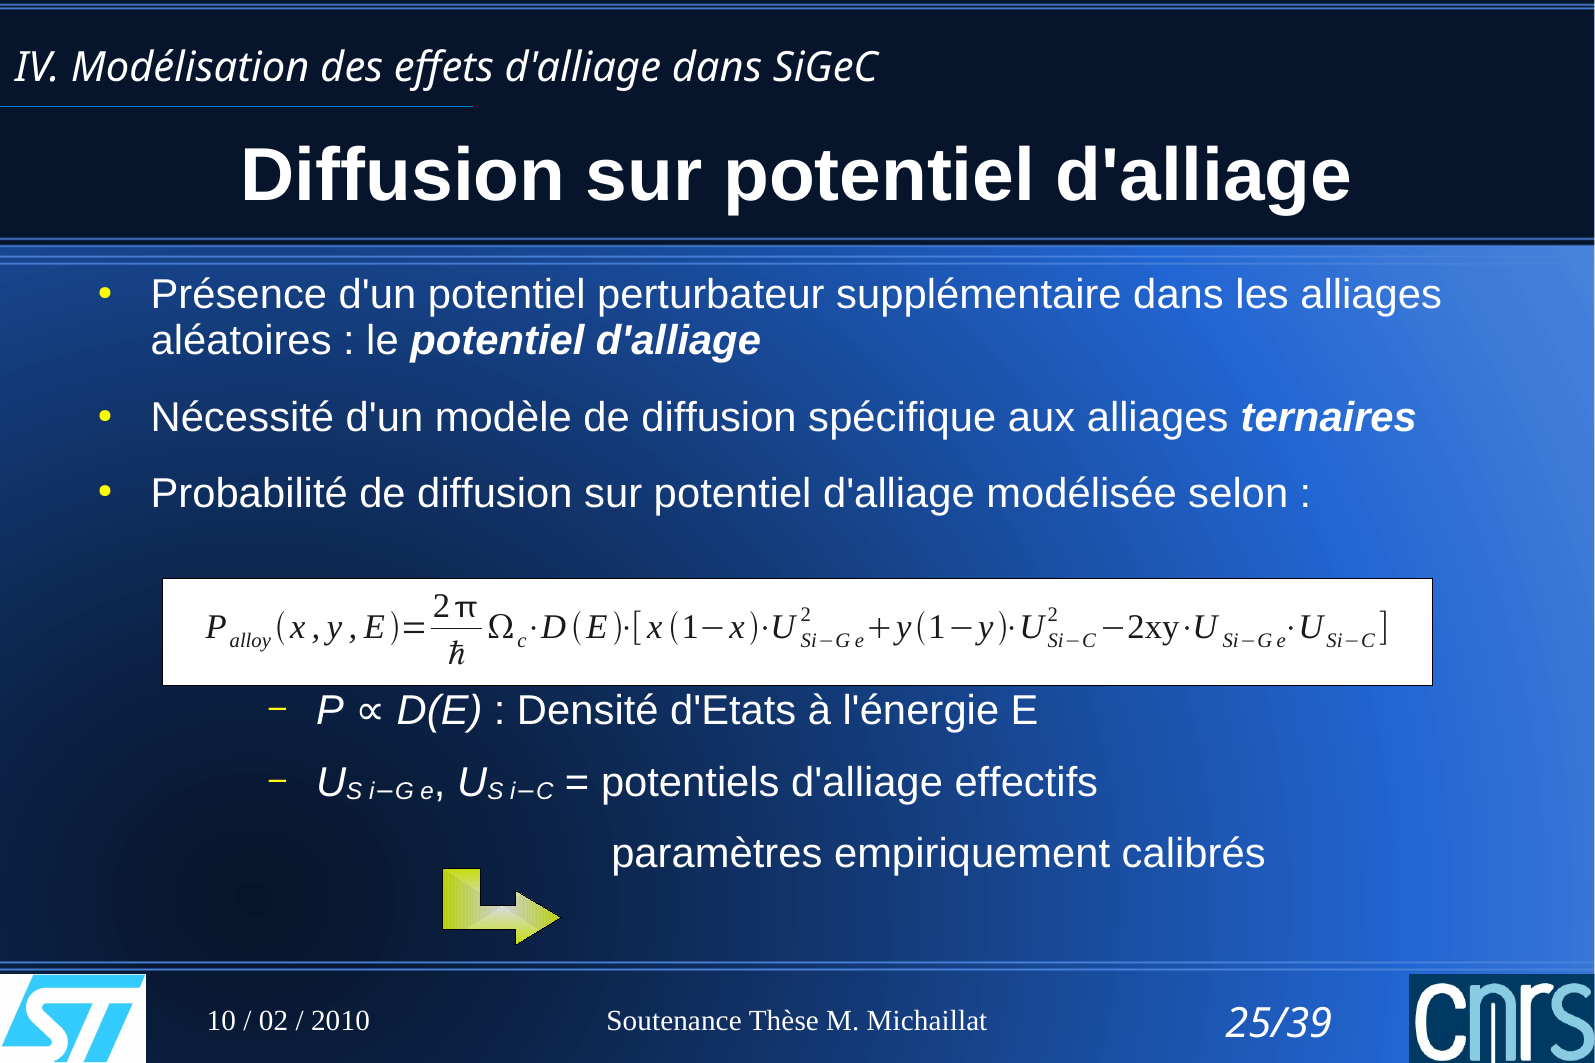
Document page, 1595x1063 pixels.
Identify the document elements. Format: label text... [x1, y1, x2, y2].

text_box [442, 868, 562, 945]
picture [0, 0, 1595, 1063]
text_box [162, 578, 1433, 686]
text_box IV. Modélisation des effets d'alliage dans SiGeC [0, 29, 1182, 100]
list Présence d'un potentiel perturbateur supplémentaire dans les alliages aléatoires : le potentiel d'alliage Nécessité d'un modèle de diffusion spécifique aux alliages ternaires Probabilité de diffusion sur potentiel d'alliage modélisée selon : P ∝ D(E) : Densité d'Etats à l'énergie E US i−G e, US i−C = potentiels d'alliage effectifs paramètres empiriquement calibrés [79, 270, 1515, 973]
chart [194, 584, 1398, 674]
title Diffusion sur potentiel d'alliage [79, 115, 1515, 234]
